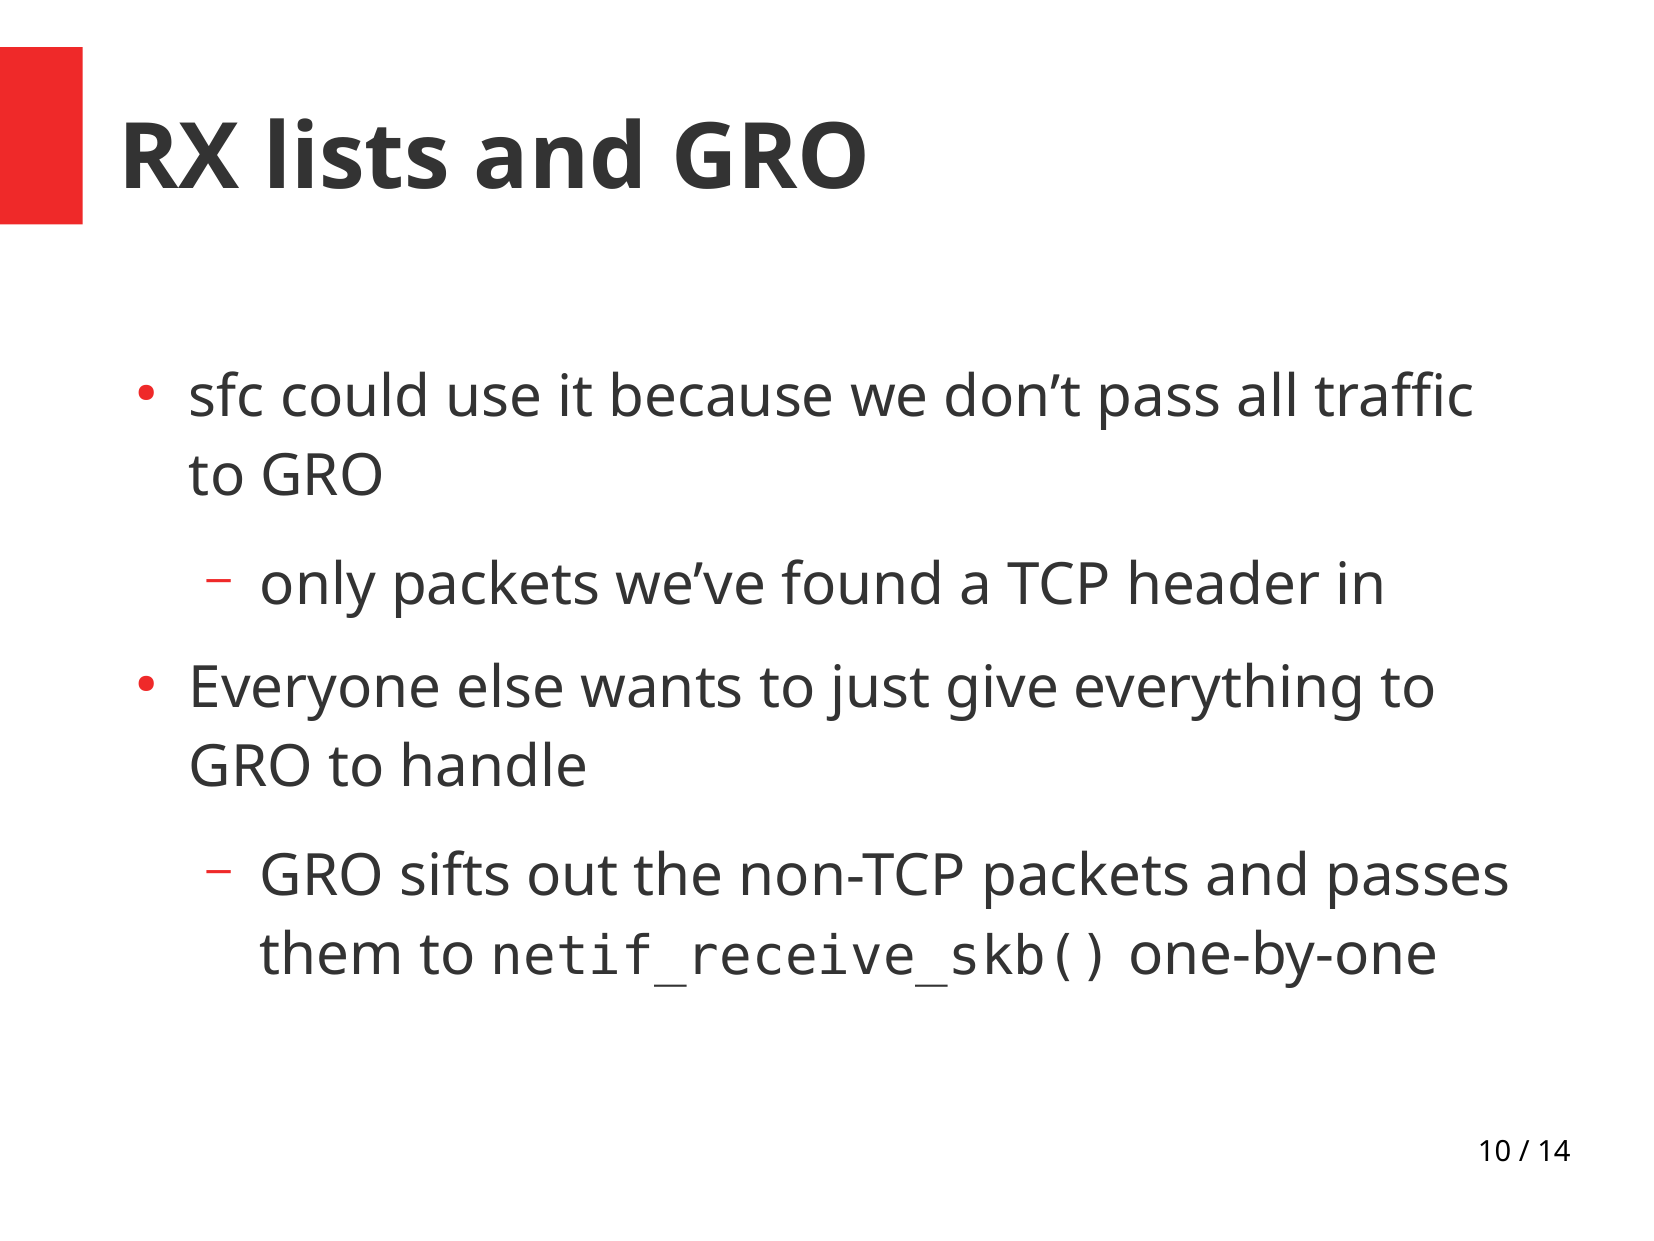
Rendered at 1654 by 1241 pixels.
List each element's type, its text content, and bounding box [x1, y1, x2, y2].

list sfc could use it because we don’t pass all traffic to GRO only packets we’ve found a TCP header in Everyone else wants to just give everything to GRO to handle GRO sifts out the non-TCP packets and passes them to netif_receive_skb() one-by-one [118, 354, 1536, 1074]
title RX lists and GRO [118, 49, 1571, 257]
